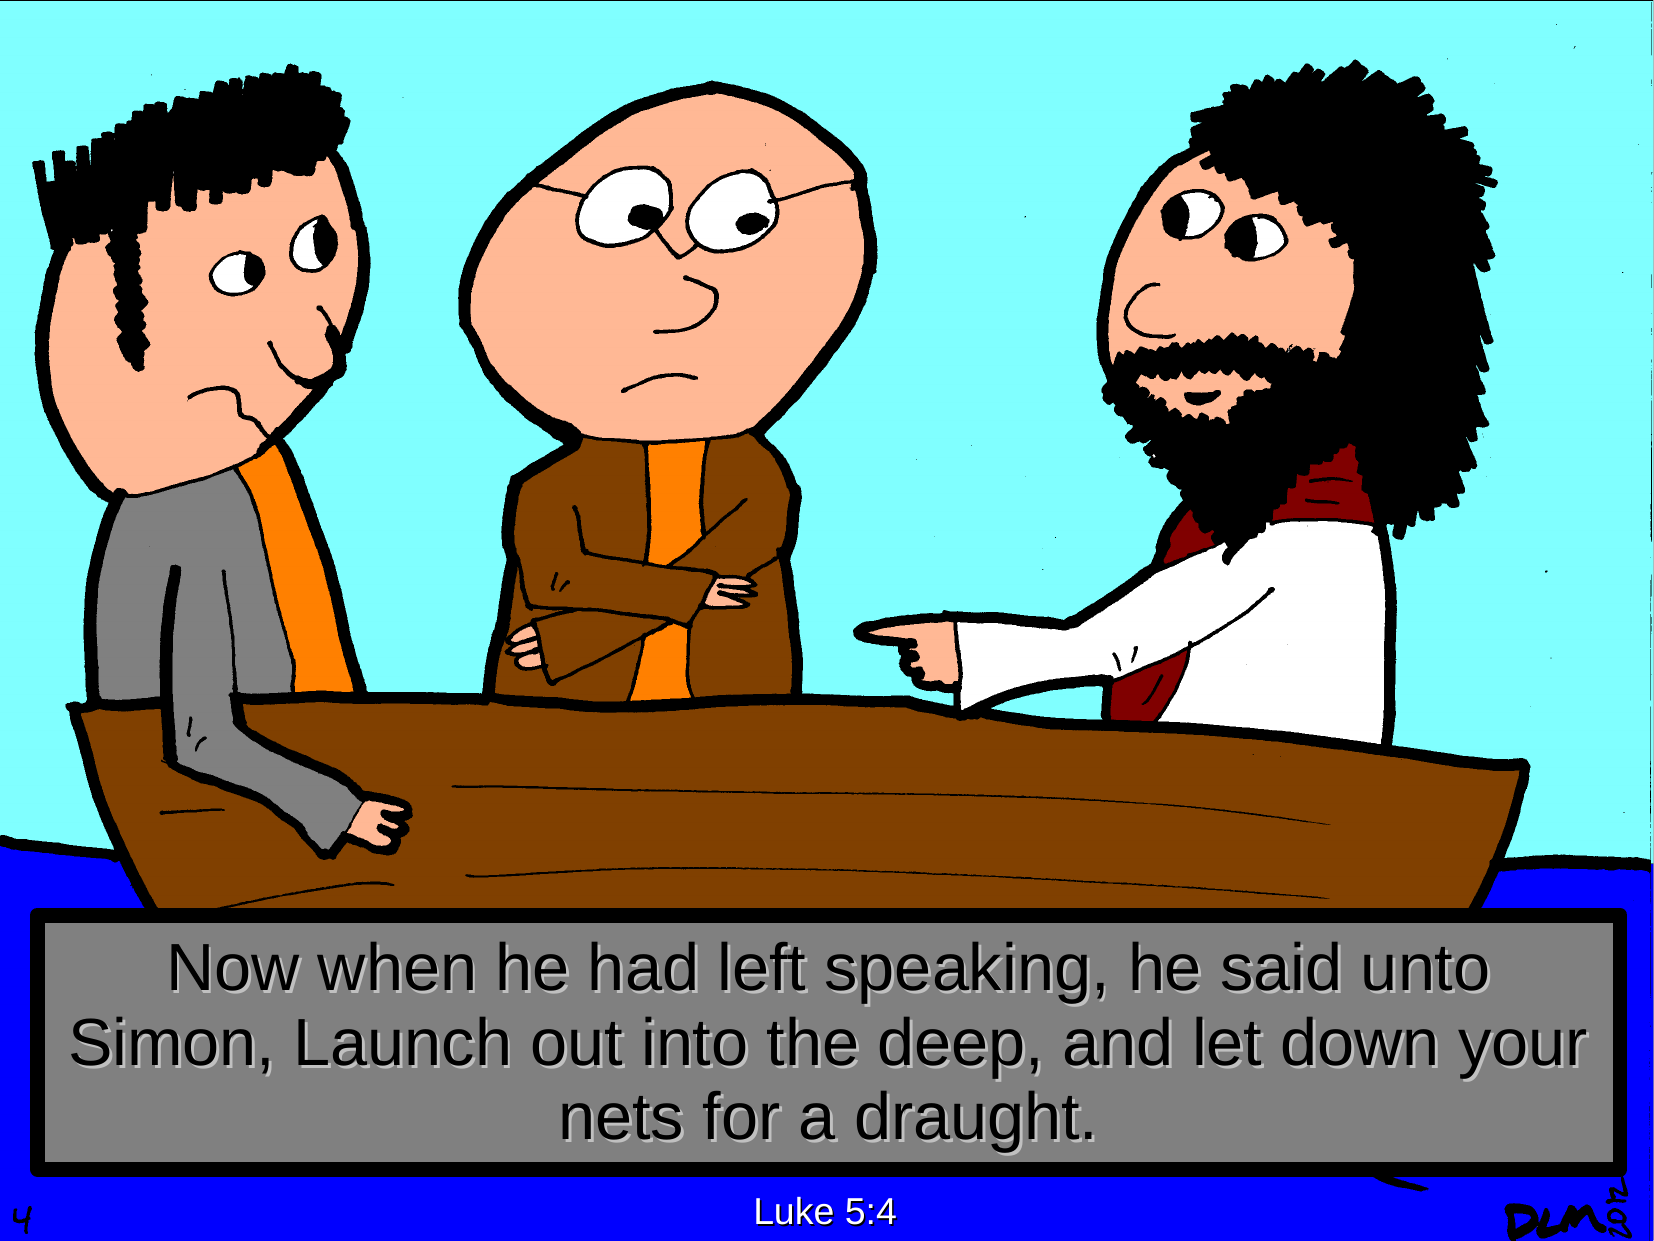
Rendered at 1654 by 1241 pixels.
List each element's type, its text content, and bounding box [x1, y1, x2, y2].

picture [0, 1, 1654, 1241]
text_box Now when he had left speaking, he said unto Simon, Launch out into the deep, and let down your nets for a draught. [37, 915, 1621, 1170]
text_box Luke 5:4 [0, 1183, 1651, 1241]
